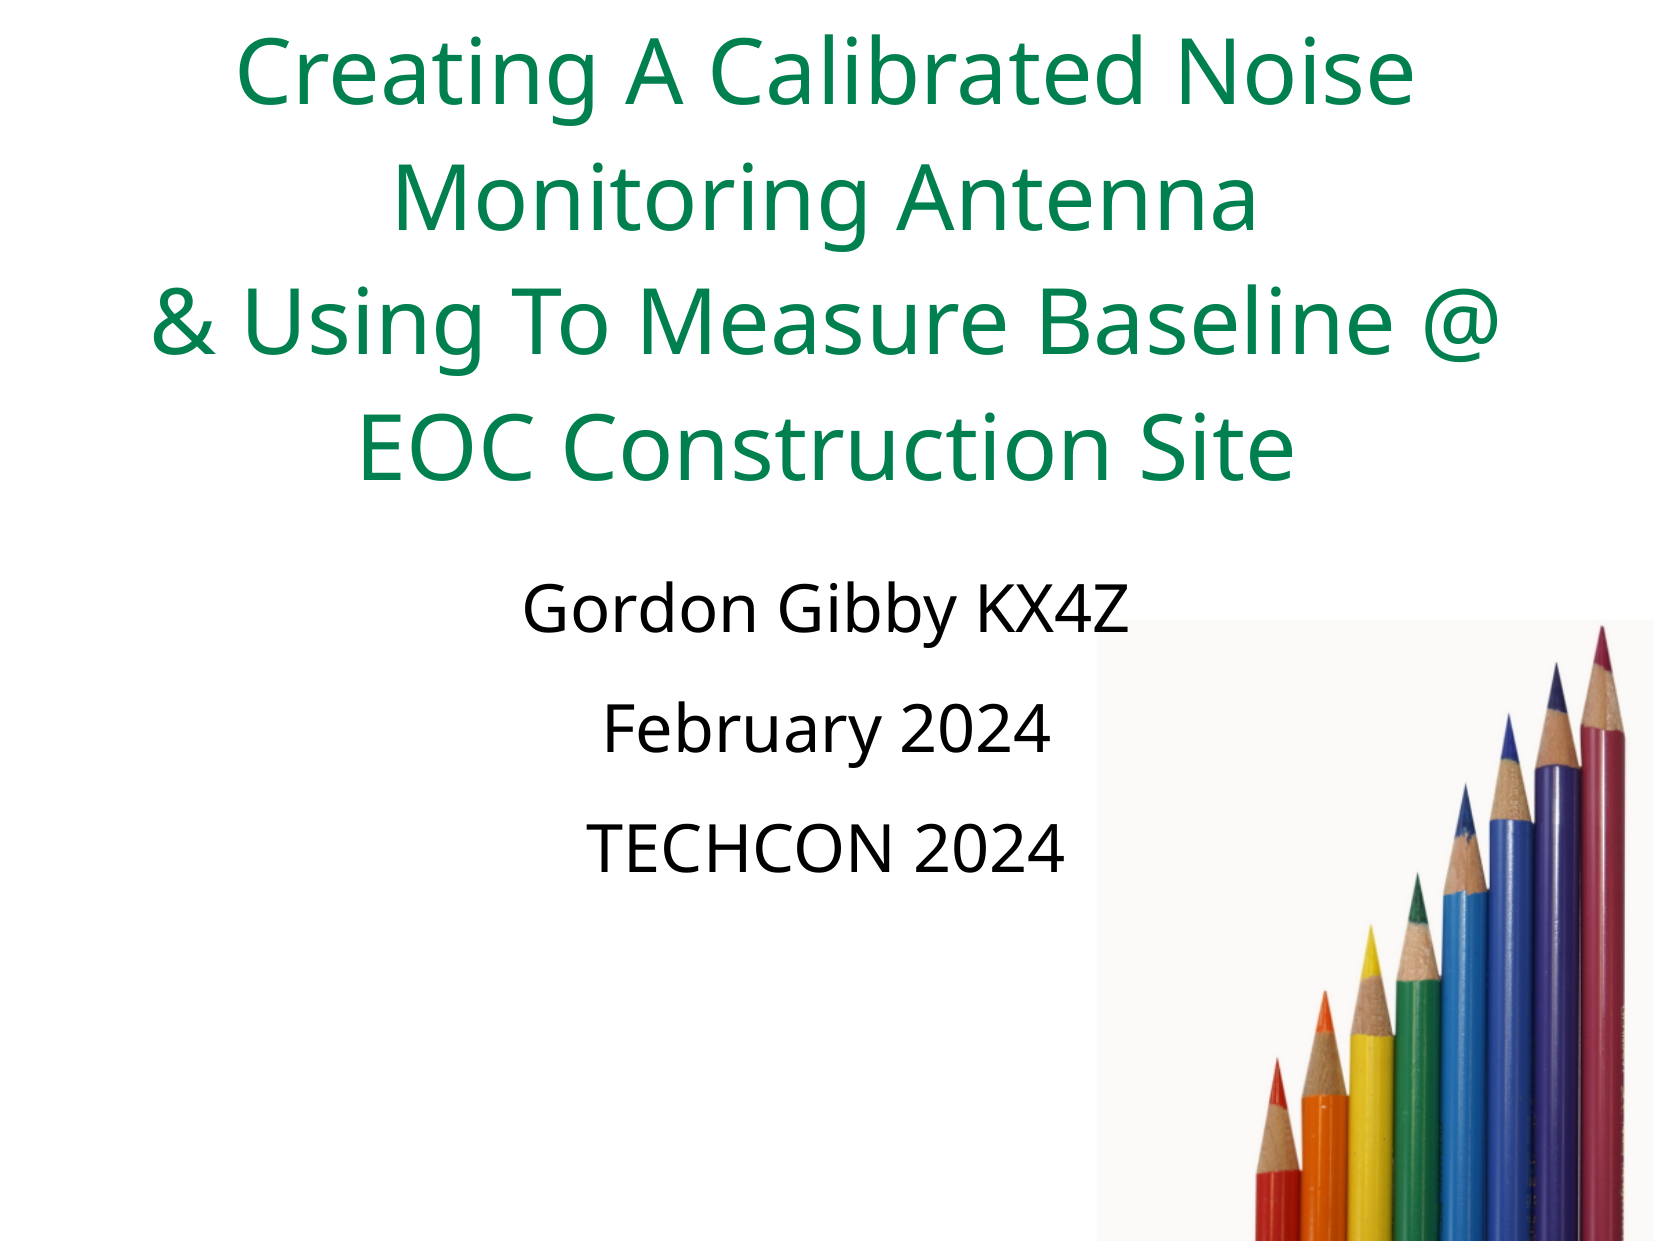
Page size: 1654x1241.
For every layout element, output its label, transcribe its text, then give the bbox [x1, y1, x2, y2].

title Creating A Calibrated Noise Monitoring Antenna & Using To Measure Baseline @ EOC Construction Site [147, 26, 1506, 488]
picture [0, 0, 1654, 1241]
list Gordon Gibby KX4Z February 2024 TECHCON 2024 [147, 560, 1506, 945]
